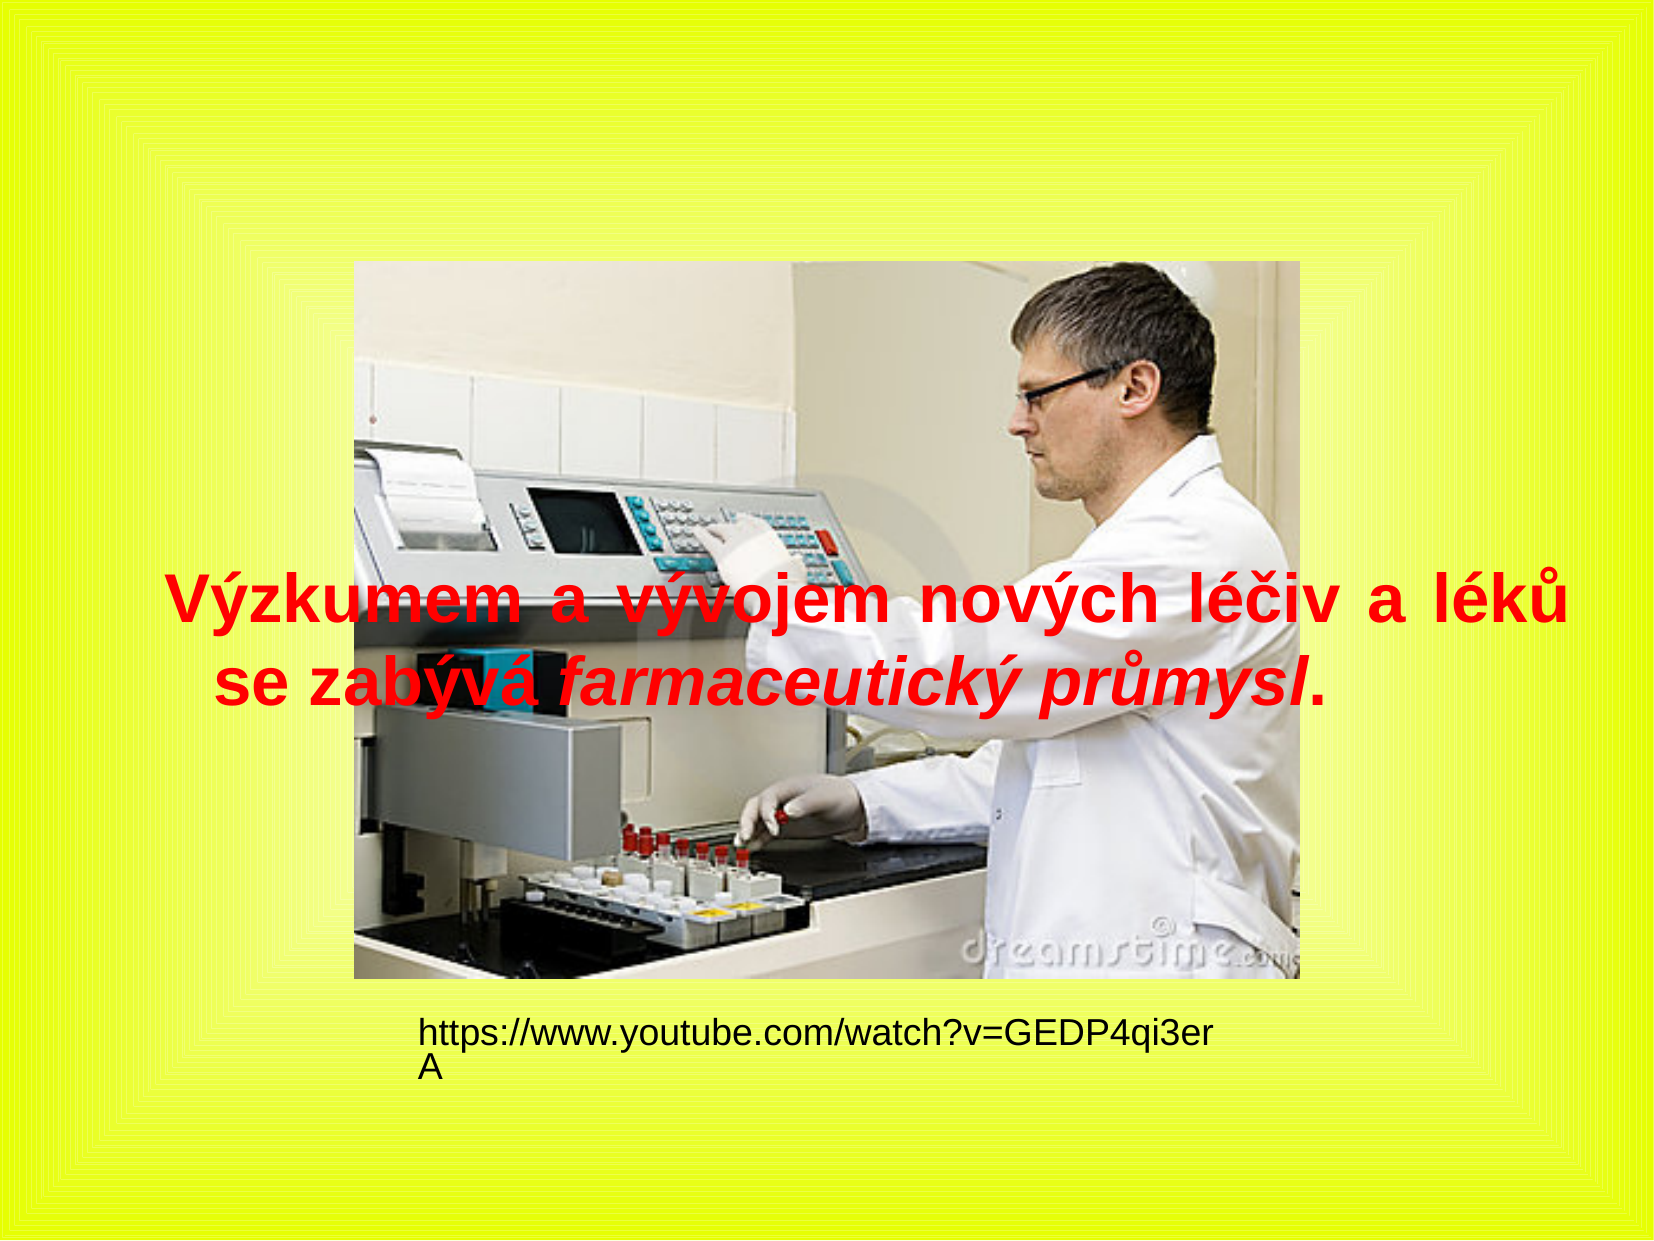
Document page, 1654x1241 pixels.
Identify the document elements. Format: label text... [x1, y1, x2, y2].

list Výzkumem a vývojem nových léčiv a léků se zabývá farmaceutický průmysl. [82, 553, 1571, 722]
picture [354, 722, 1300, 979]
picture [354, 261, 1300, 553]
text_box https://www.youtube.com/watch?v=GEDP4qi3erA [403, 1003, 1251, 1103]
